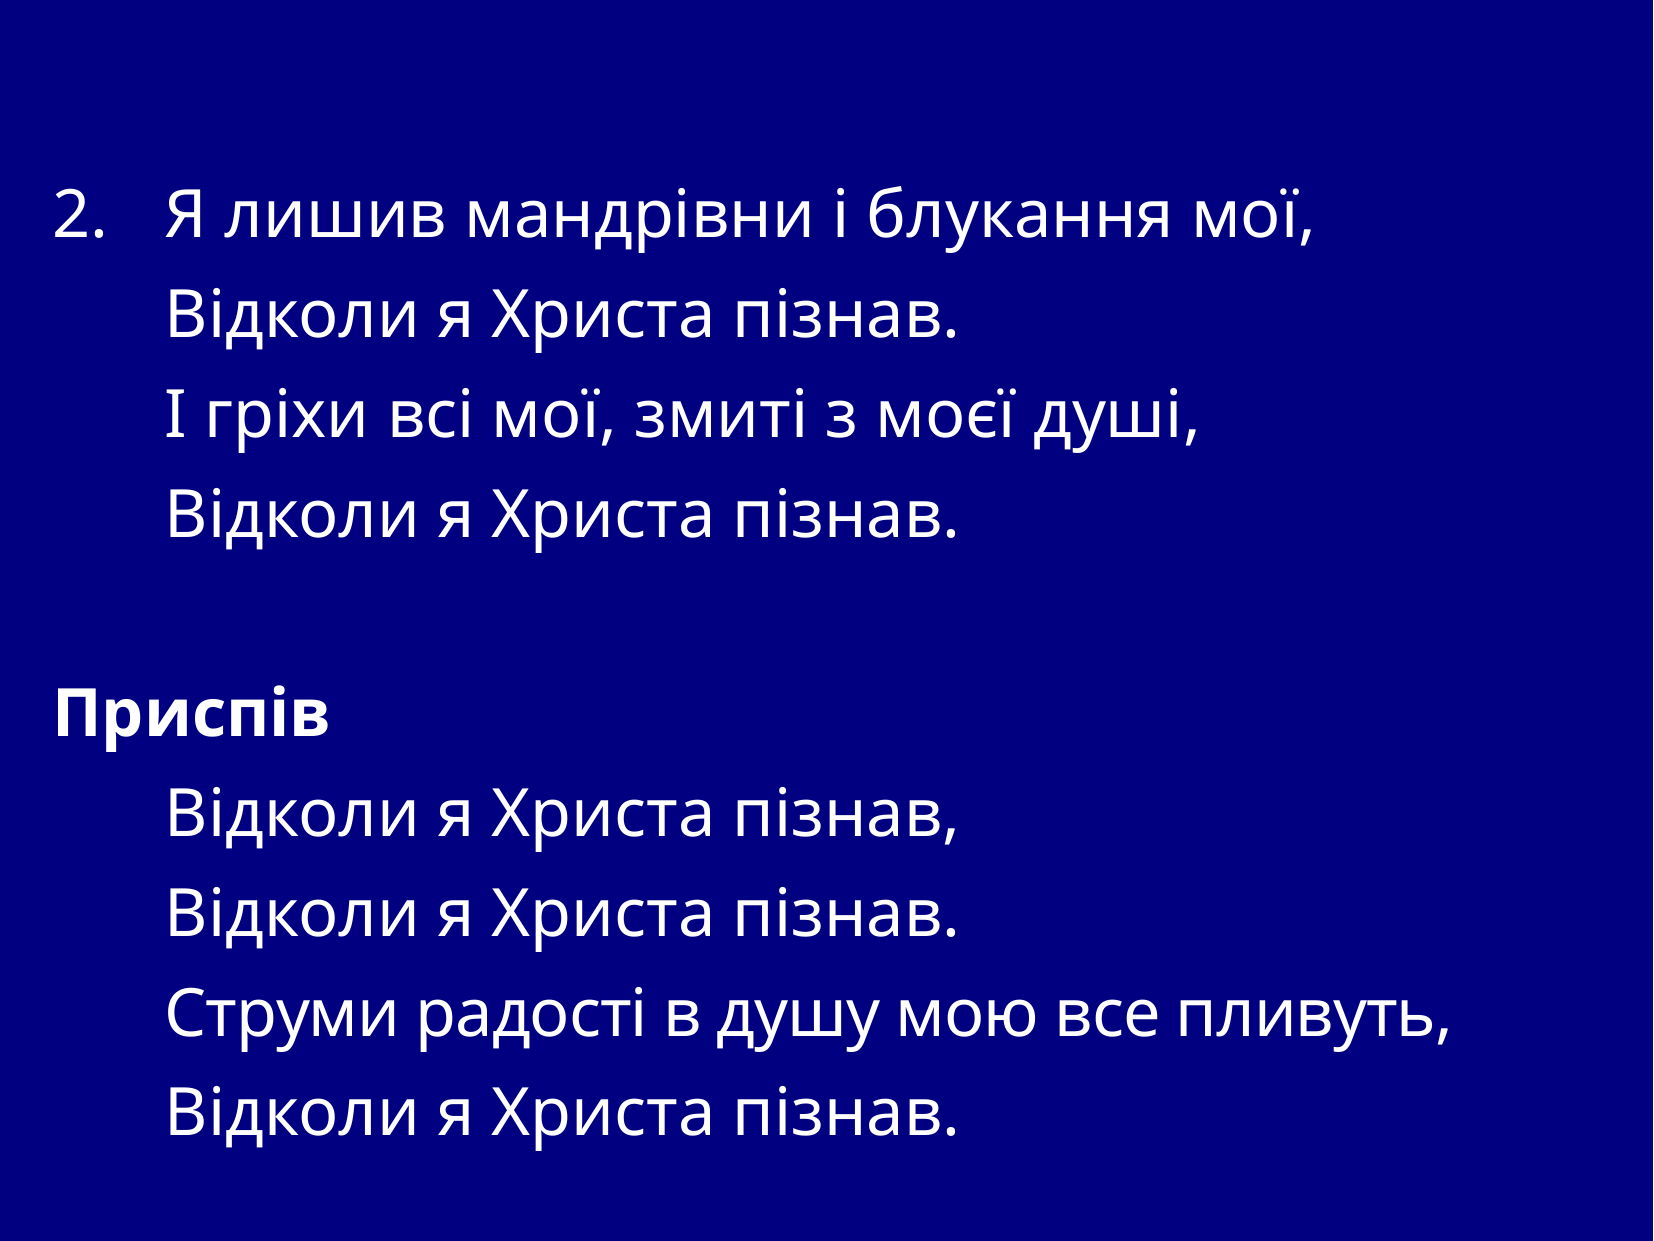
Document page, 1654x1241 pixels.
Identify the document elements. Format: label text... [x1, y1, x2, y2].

text_box 2. Я лишив мандрівни і блукання мої, Відколи я Христа пізнав. І гріхи всі мої, змиті з моєї душі, Відколи я Христа пізнав. Приспів Відколи я Христа пізнав, Відколи я Христа пізнав. Струми радості в душу мою все пливуть, Відколи я Христа пізнав. [37, 150, 1651, 1163]
